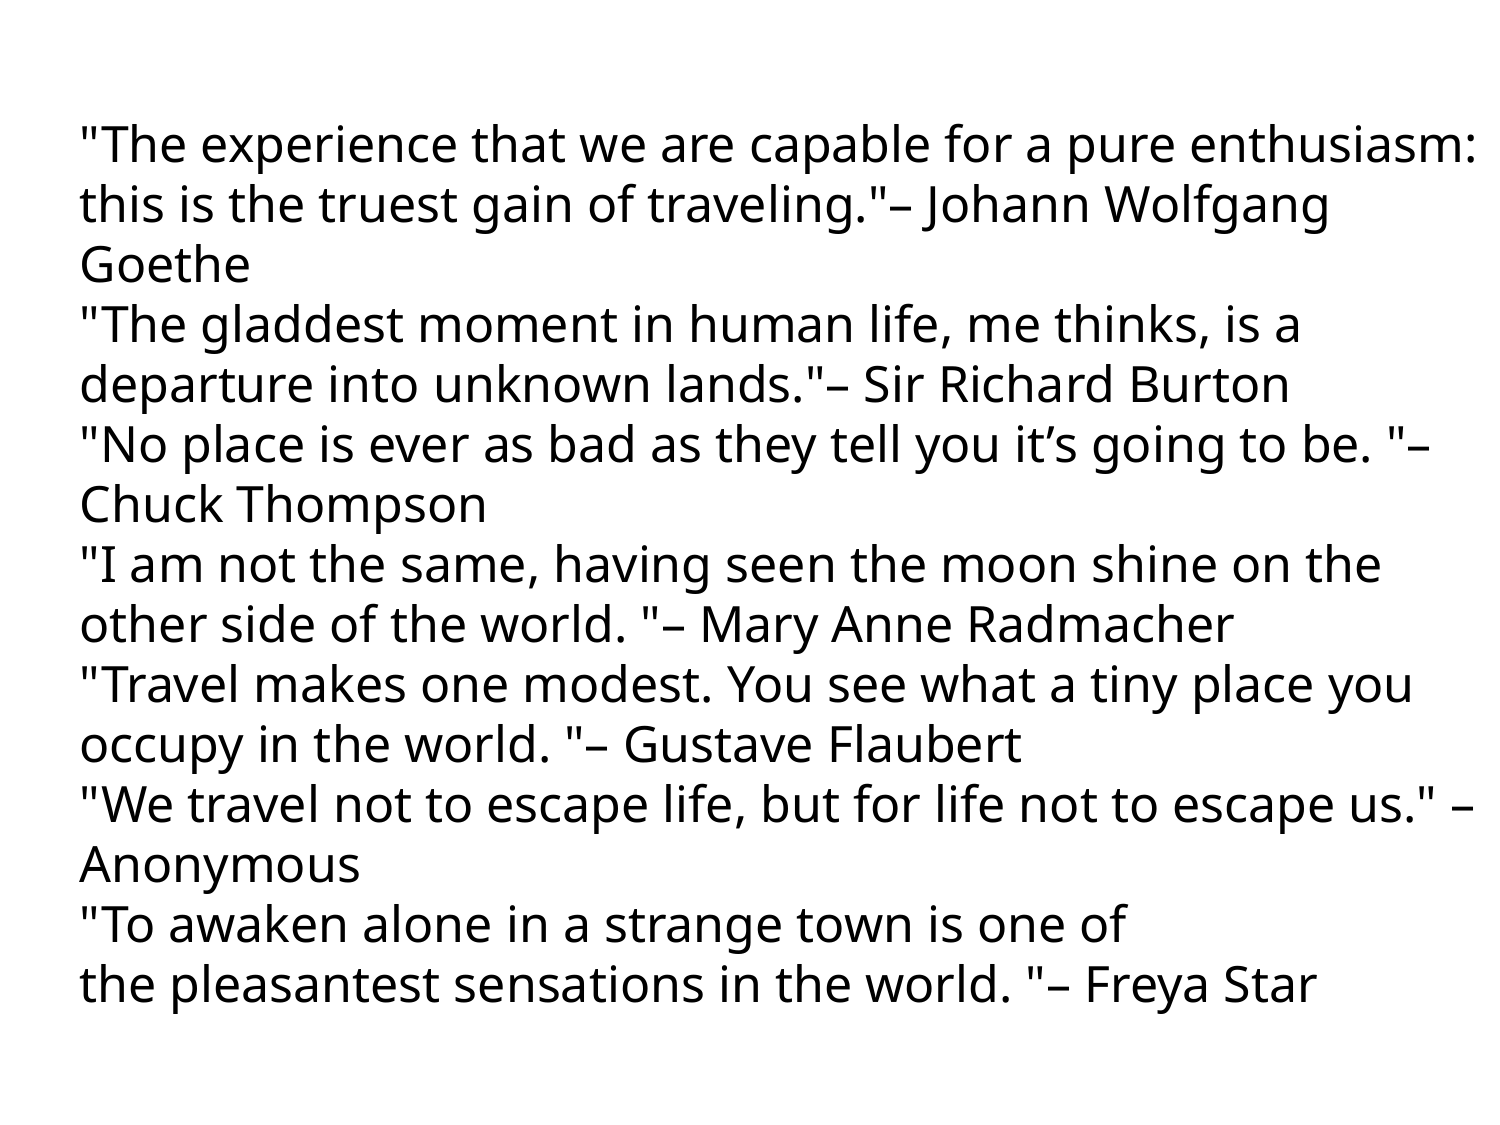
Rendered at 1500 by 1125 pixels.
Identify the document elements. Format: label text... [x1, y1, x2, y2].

text_box "The experience that we are capable for a pure enthusiasm: this is the truest gain of traveling."– Johann Wolfgang Goethe "The gladdest moment in human life, me thinks, is a departure into unknown lands."– Sir Richard Burton "No place is ever as bad as they tell you it’s going to be. "– Chuck Thompson "I am not the same, having seen the moon shine on the other side of the world. "– Mary Anne Radmacher "Travel makes one modest. You see what a tiny place you occupy in the world. "– Gustave Flaubert "We travel not to escape life, but for life not to escape us." – Anonymous "To awaken alone in a strange town is one of the pleasantest sensations in the world. "– Freya Star [64, 104, 1500, 1020]
